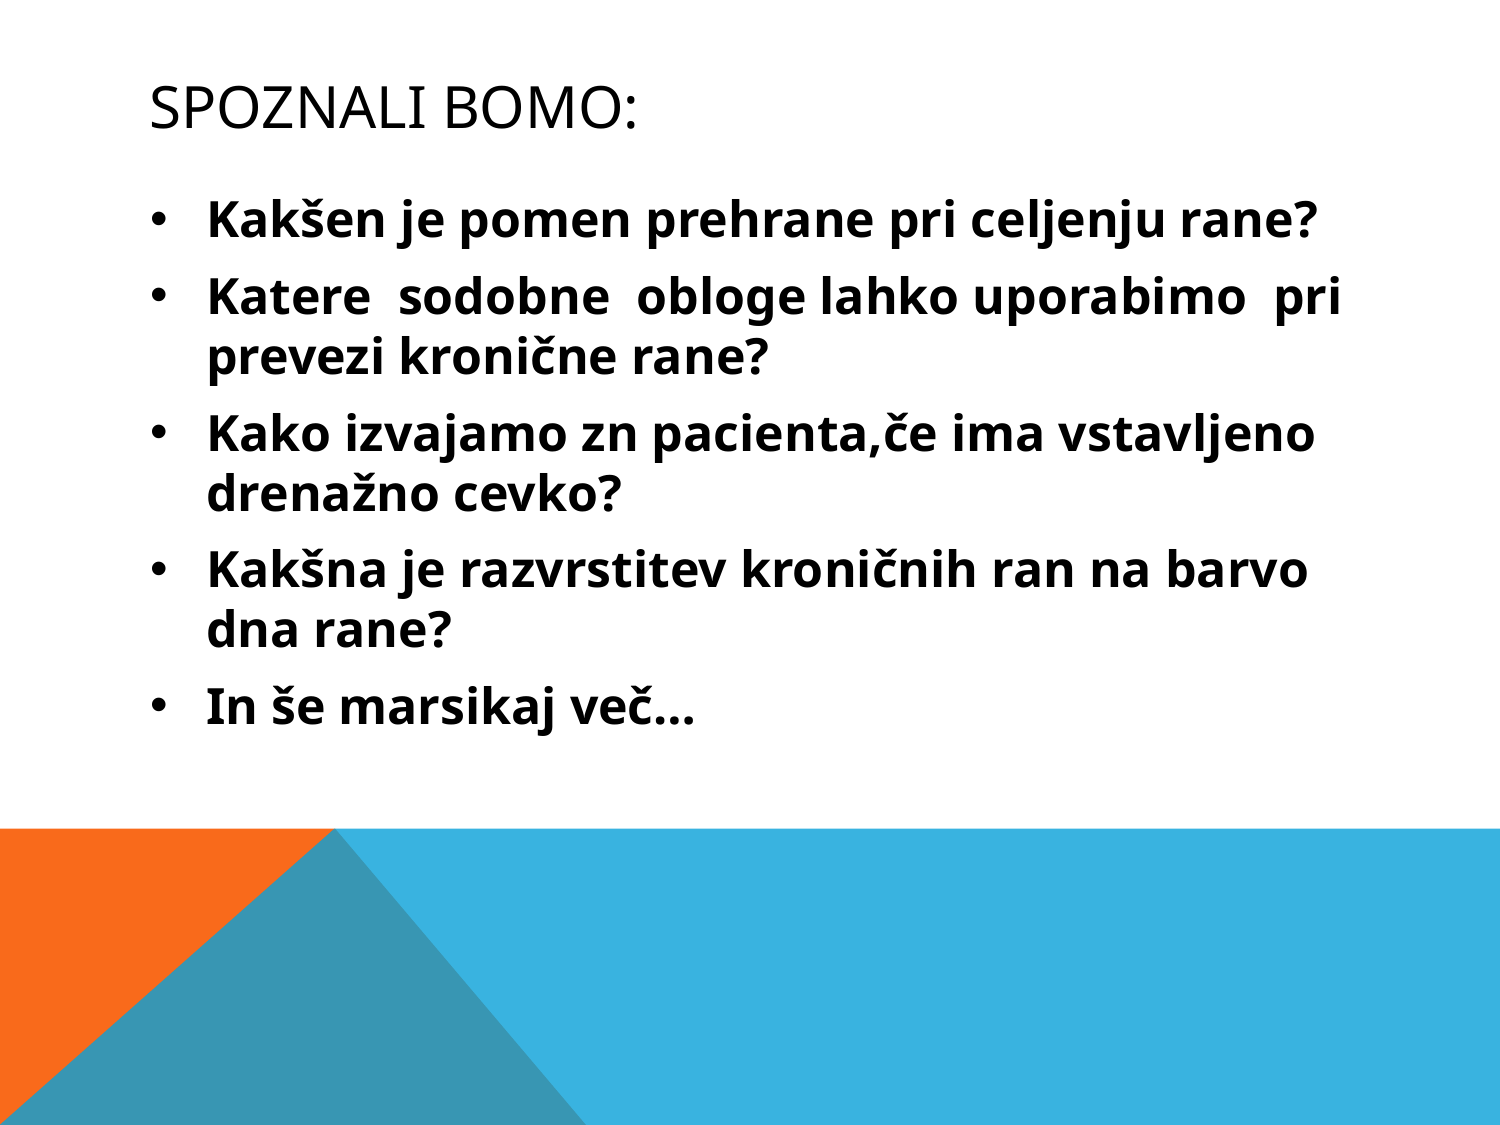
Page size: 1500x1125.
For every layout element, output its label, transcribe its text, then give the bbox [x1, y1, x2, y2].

list Kakšen je pomen prehrane pri celjenju rane? Katere sodobne obloge lahko uporabimo pri prevezi kronične rane? Kako izvajamo zn pacienta,če ima vstavljeno drenažno cevko? Kakšna je razvrstitev kroničnih ran na barvo dna rane? In še marsikaj več… [134, 180, 1369, 768]
title Spoznali bomo: [134, 59, 1369, 150]
